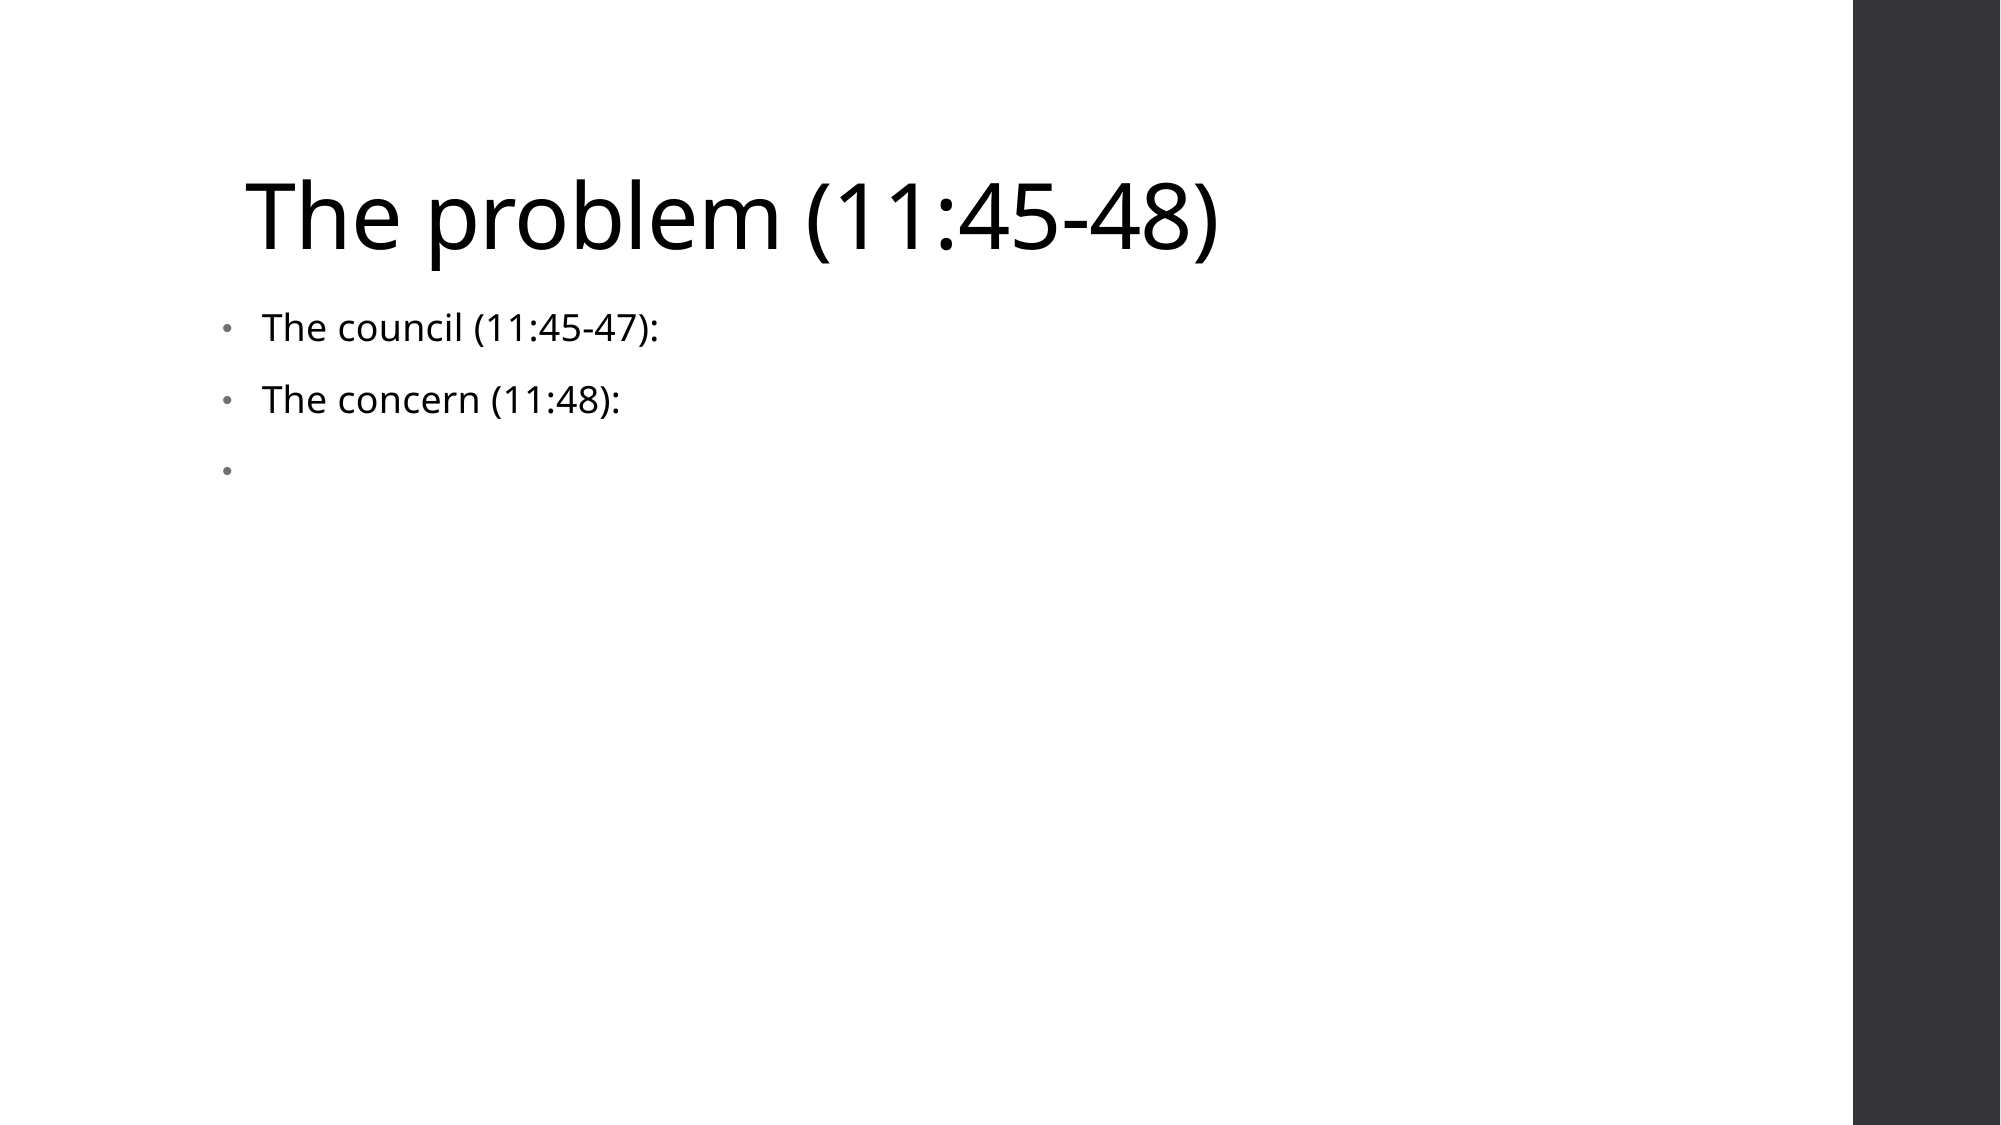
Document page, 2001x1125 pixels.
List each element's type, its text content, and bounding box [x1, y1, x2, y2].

title The problem (11:45-48) [206, 60, 1797, 278]
list The council (11:45-47): The concern (11:48): [206, 299, 1617, 1014]
